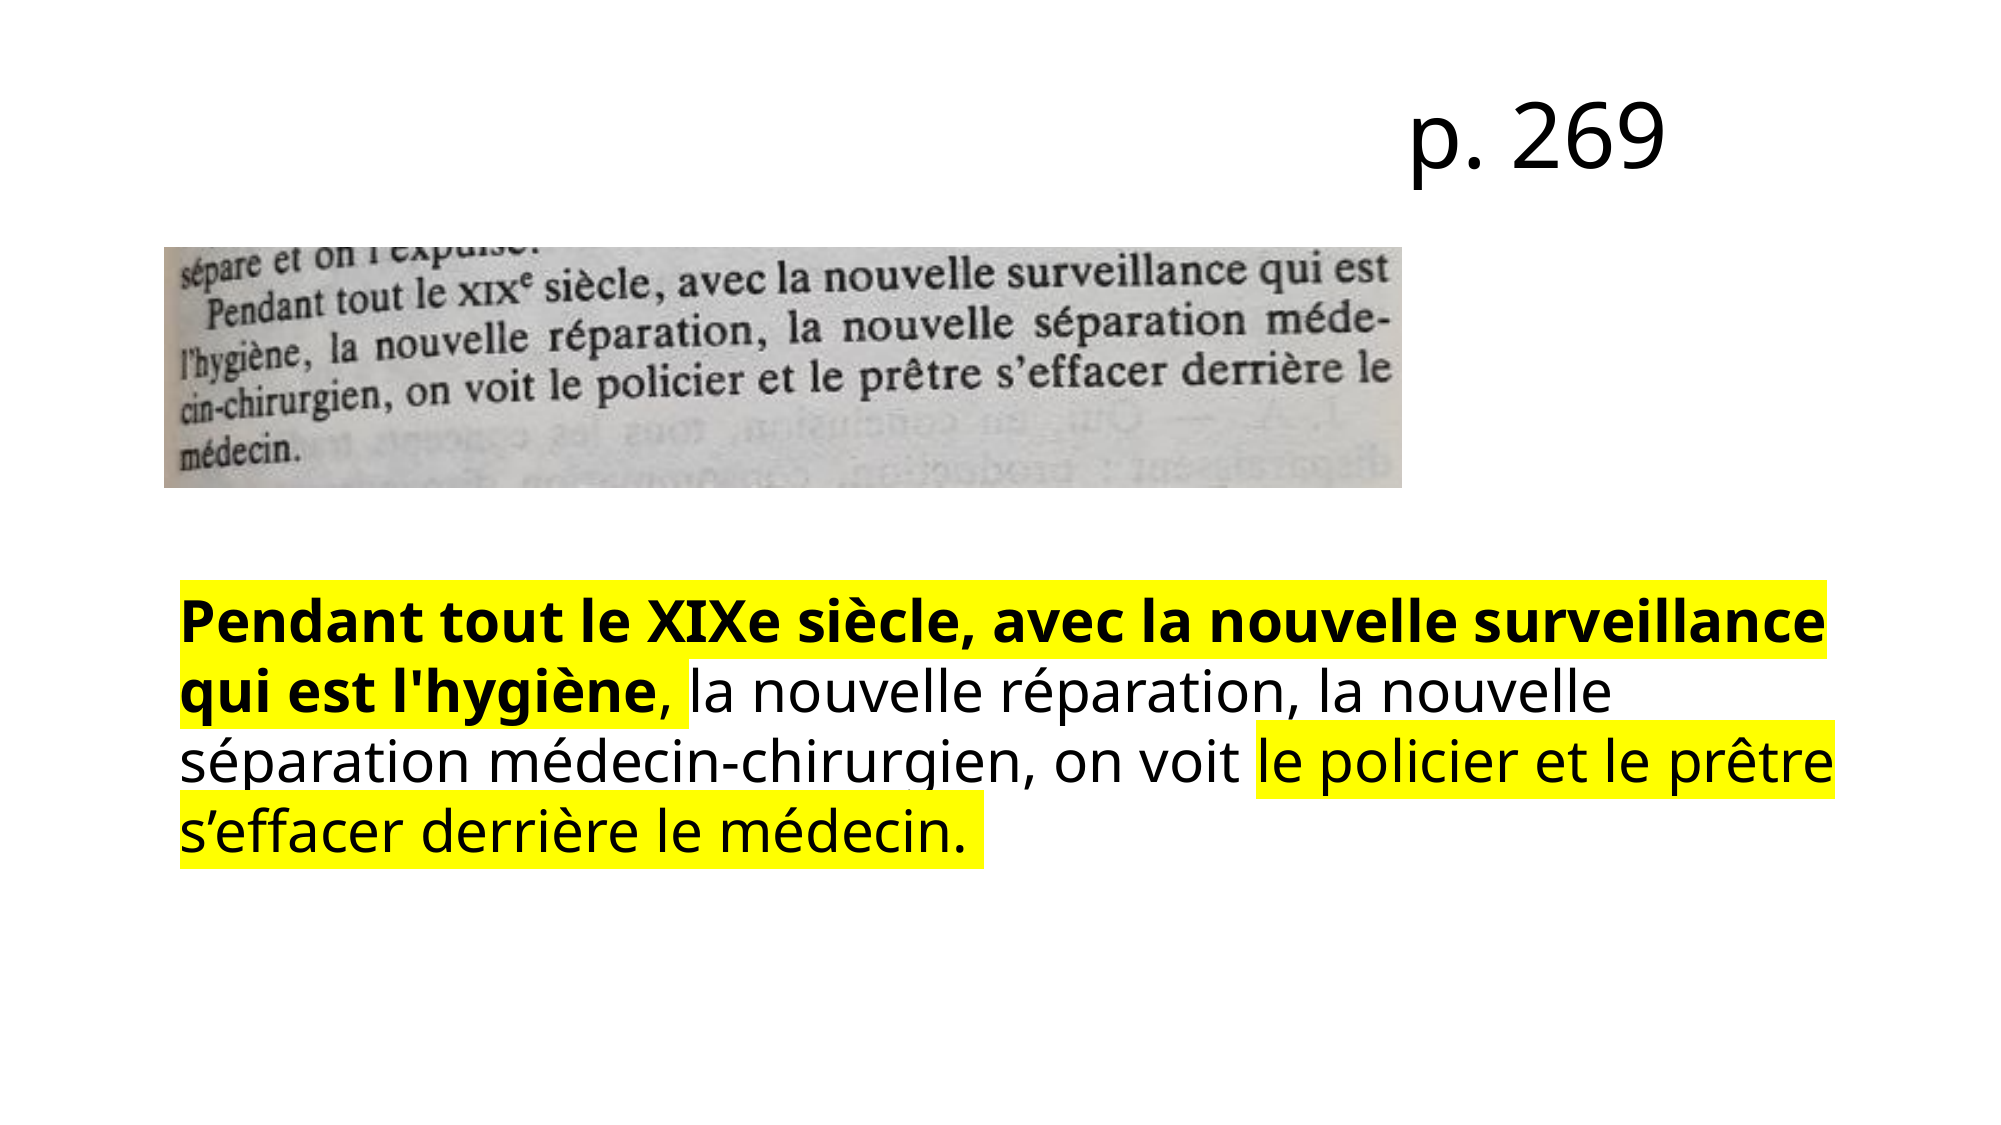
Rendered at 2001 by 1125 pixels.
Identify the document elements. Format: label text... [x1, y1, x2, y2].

title p. 269 [1148, 29, 1927, 248]
text_box Pendant tout le XIXe siècle, avec la nouvelle surveillance qui est l'hygiène, la nouvelle réparation, la nouvelle séparation médecin-chirurgien, on voit le policier et le prêtre s’effacer derrière le médecin. [165, 576, 1866, 871]
picture [164, 247, 1402, 488]
